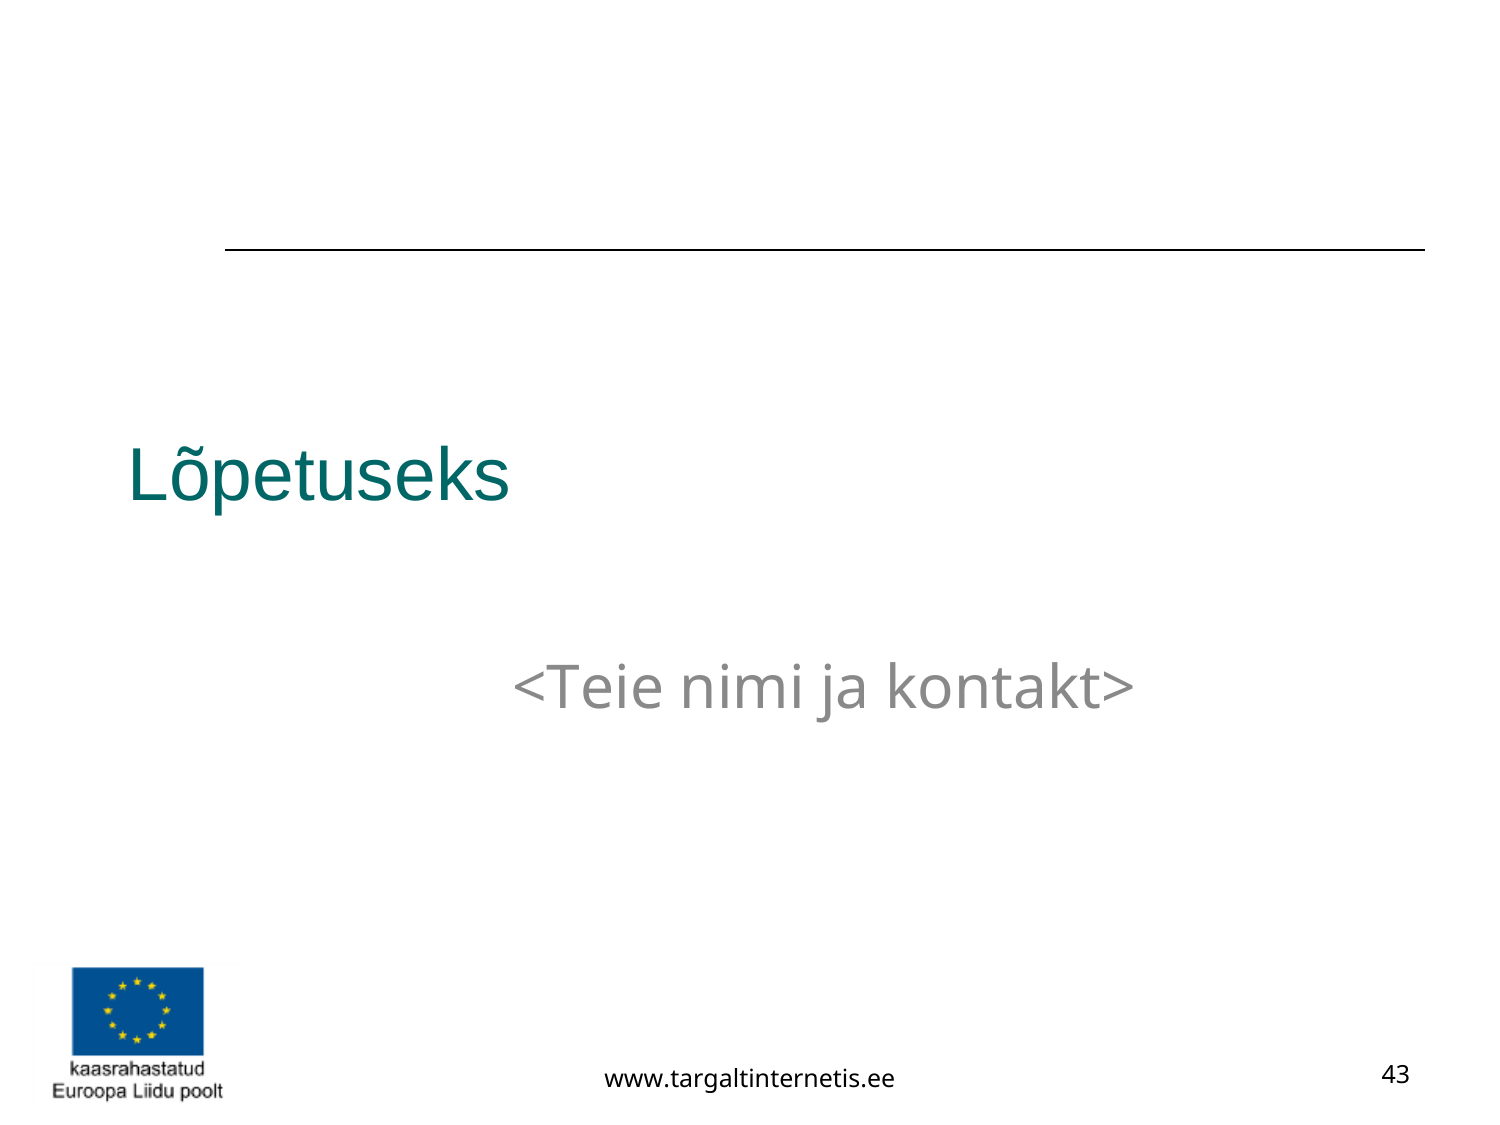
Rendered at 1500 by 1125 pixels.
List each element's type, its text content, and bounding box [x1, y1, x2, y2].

text_box <Teie nimi ja kontakt> [358, 640, 1292, 903]
title Lõpetuseks [112, 349, 1388, 591]
text_box <number> [1074, 1025, 1426, 1101]
text_box www.targaltinternetis.ee [512, 1025, 988, 1101]
picture [33, 963, 243, 1103]
